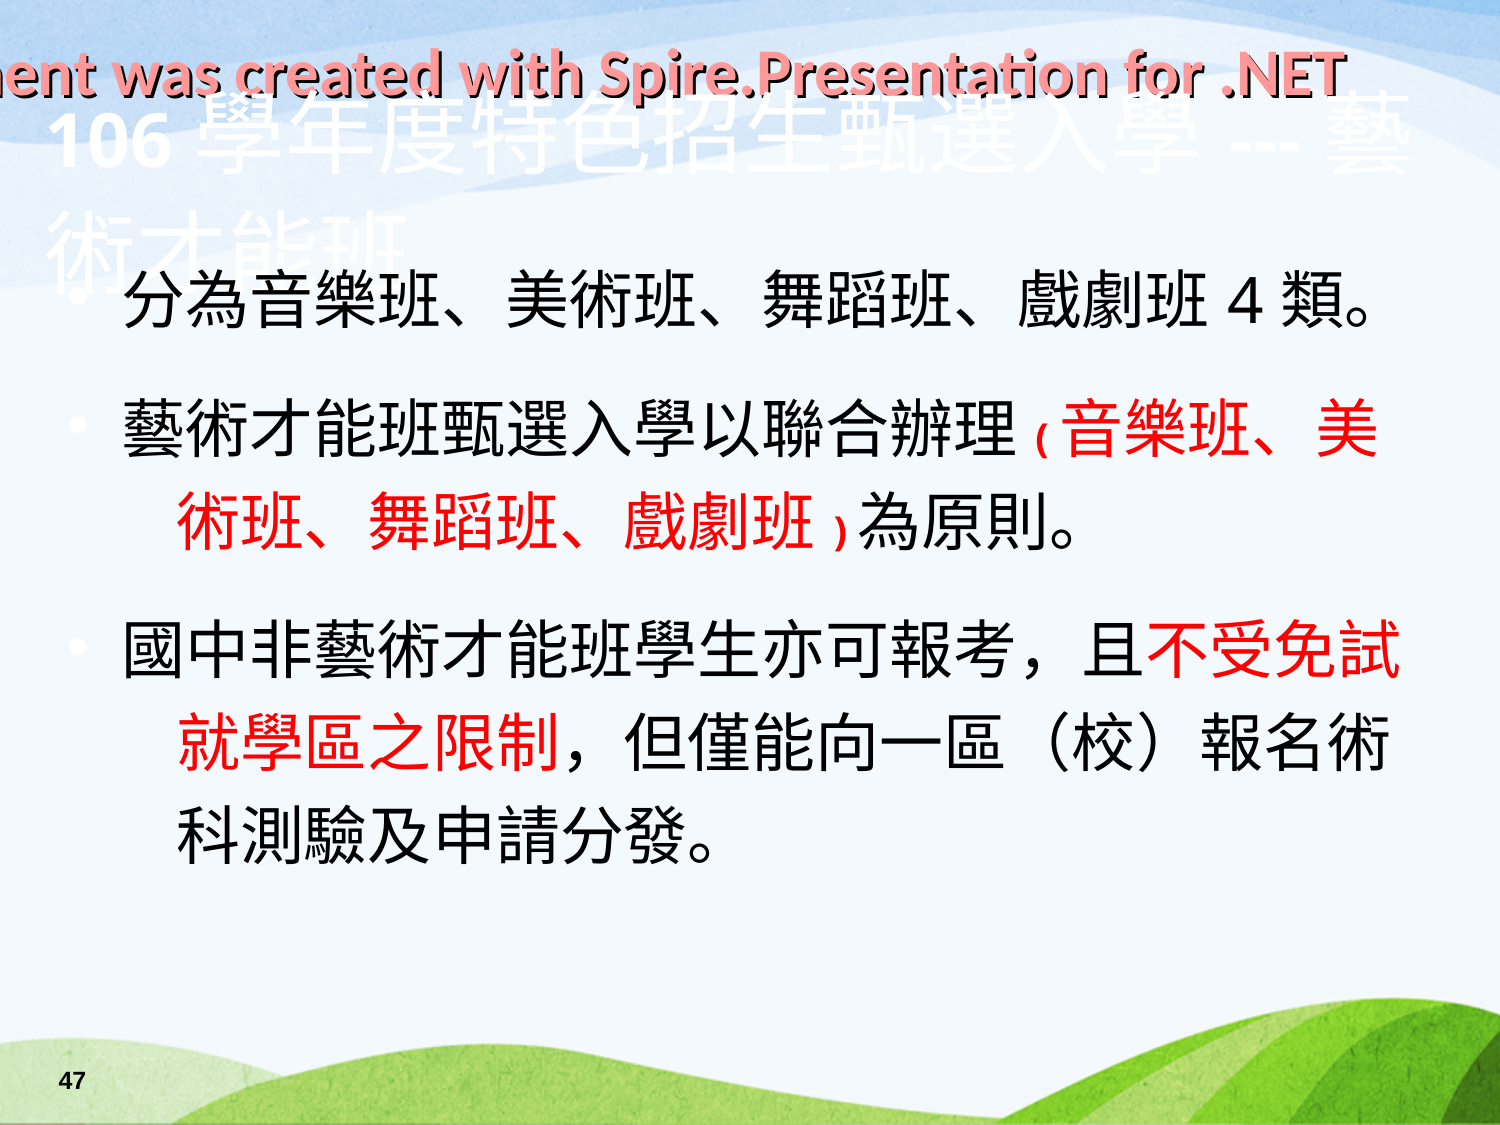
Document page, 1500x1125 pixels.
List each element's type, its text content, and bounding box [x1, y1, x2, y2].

picture [0, 0, 1500, 1125]
text_box 47 [43, 1062, 138, 1100]
list 分為音樂班、美術班、舞蹈班、戲劇班4類。 藝術才能班甄選入學以聯合辦理(音樂班、美術班、舞蹈班、戲劇班)為原則。 國中非藝術才能班學生亦可報考，且不受免試就學區之限制，但僅能向一區（校）報名術科測驗及申請分發。 [52, 241, 1457, 961]
title 106學年度特色招生甄選入學---藝術才能班 [29, 64, 1498, 182]
